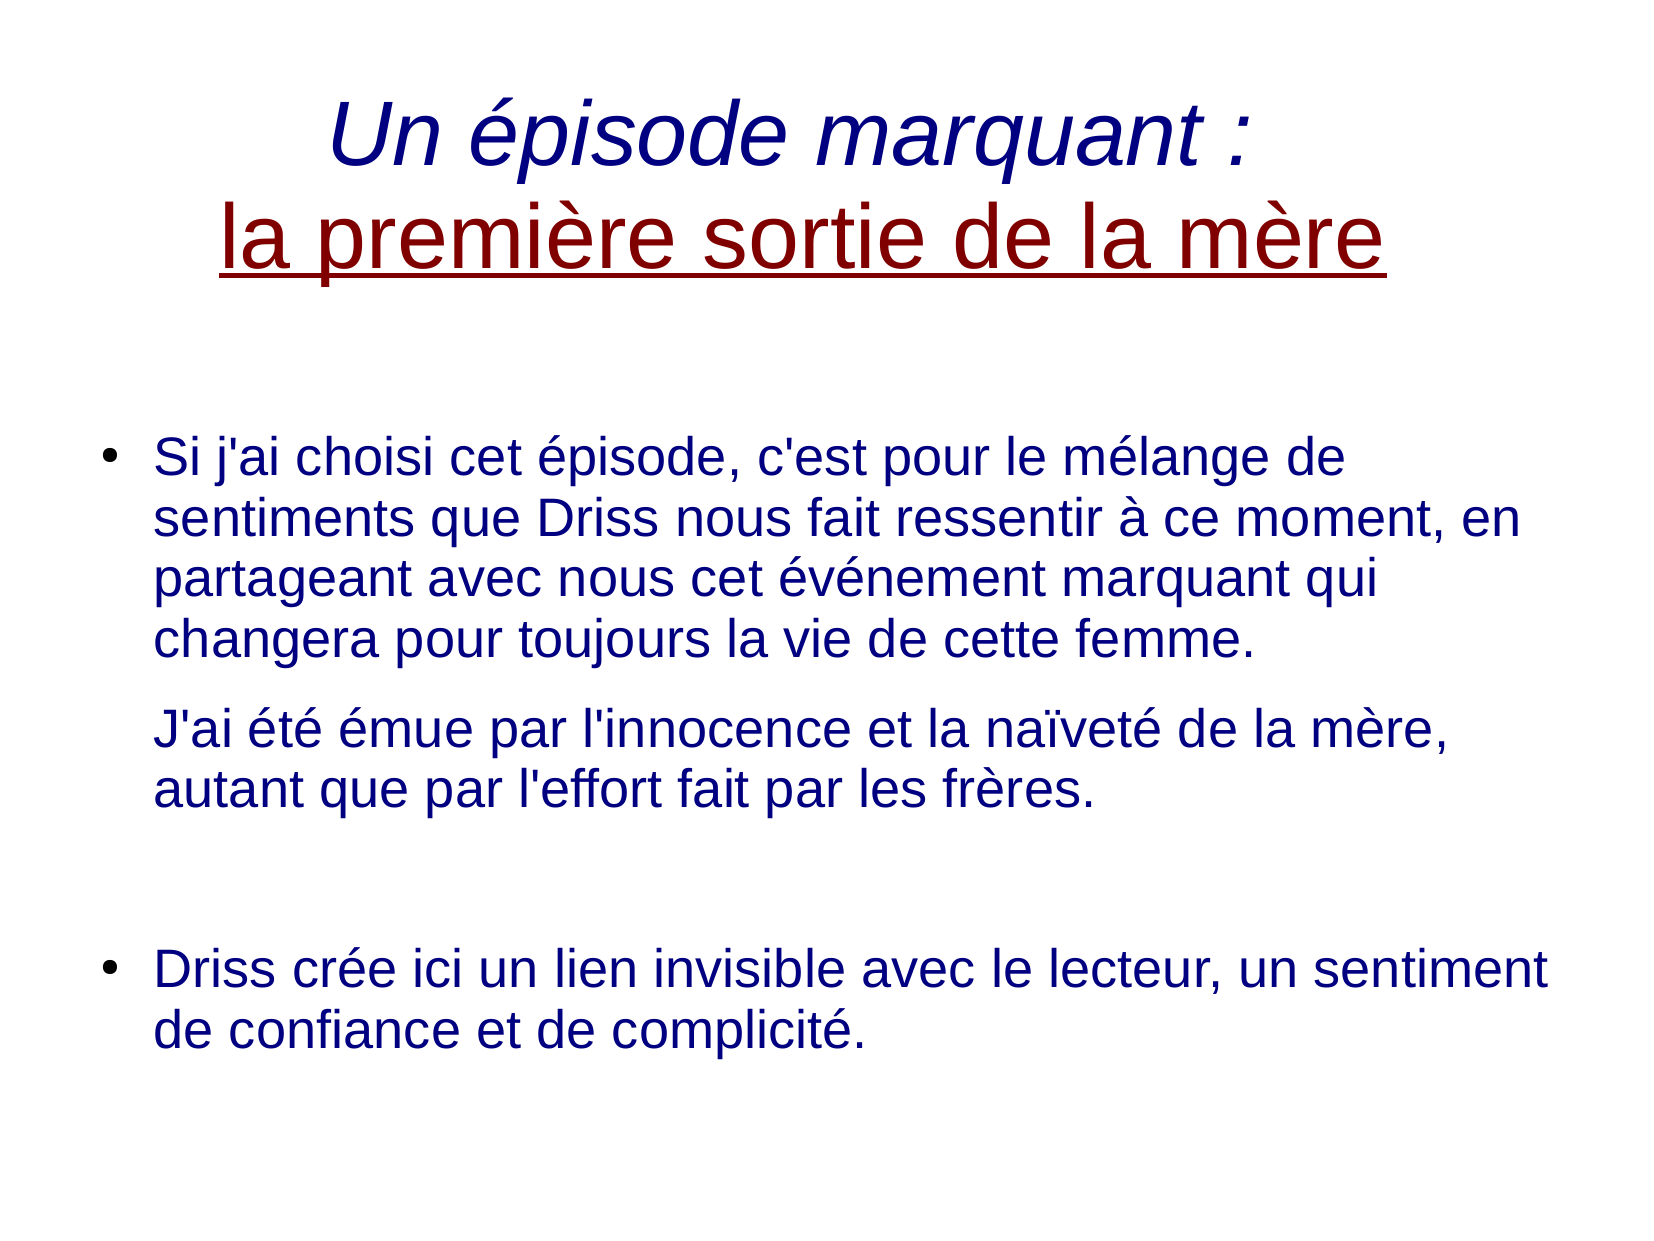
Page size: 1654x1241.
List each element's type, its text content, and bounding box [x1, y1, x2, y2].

list Si j'ai choisi cet épisode, c'est pour le mélange de sentiments que Driss nous fait ressentir à ce moment, en partageant avec nous cet événement marquant qui changera pour toujours la vie de cette femme. J'ai été émue par l'innocence et la naïveté de la mère, autant que par l'effort fait par les frères. Driss crée ici un lien invisible avec le lecteur, un sentiment de confiance et de complicité. [82, 426, 1571, 1146]
title Un épisode marquant : la première sortie de la mère [59, 82, 1548, 493]
